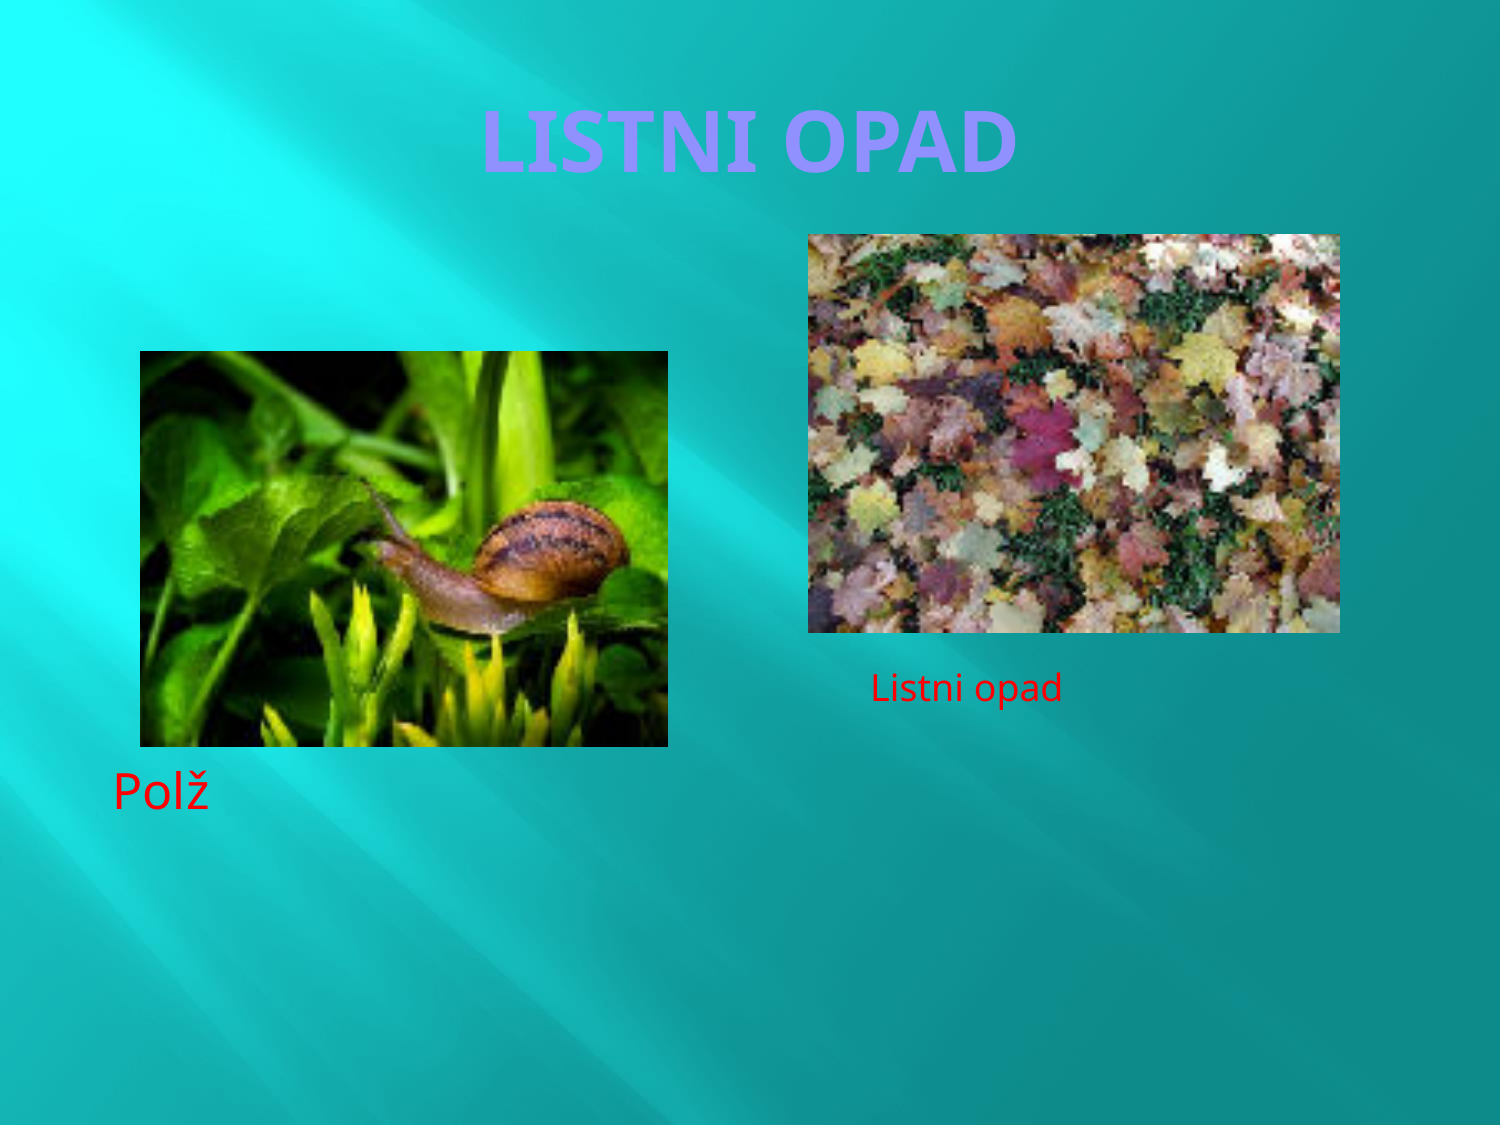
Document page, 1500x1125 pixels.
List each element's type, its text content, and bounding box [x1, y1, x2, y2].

list Polž [75, 262, 1425, 1035]
text_box Listni opad [855, 656, 1254, 717]
picture [0, 0, 1500, 1125]
title LISTNI OPAD [75, 45, 1425, 233]
